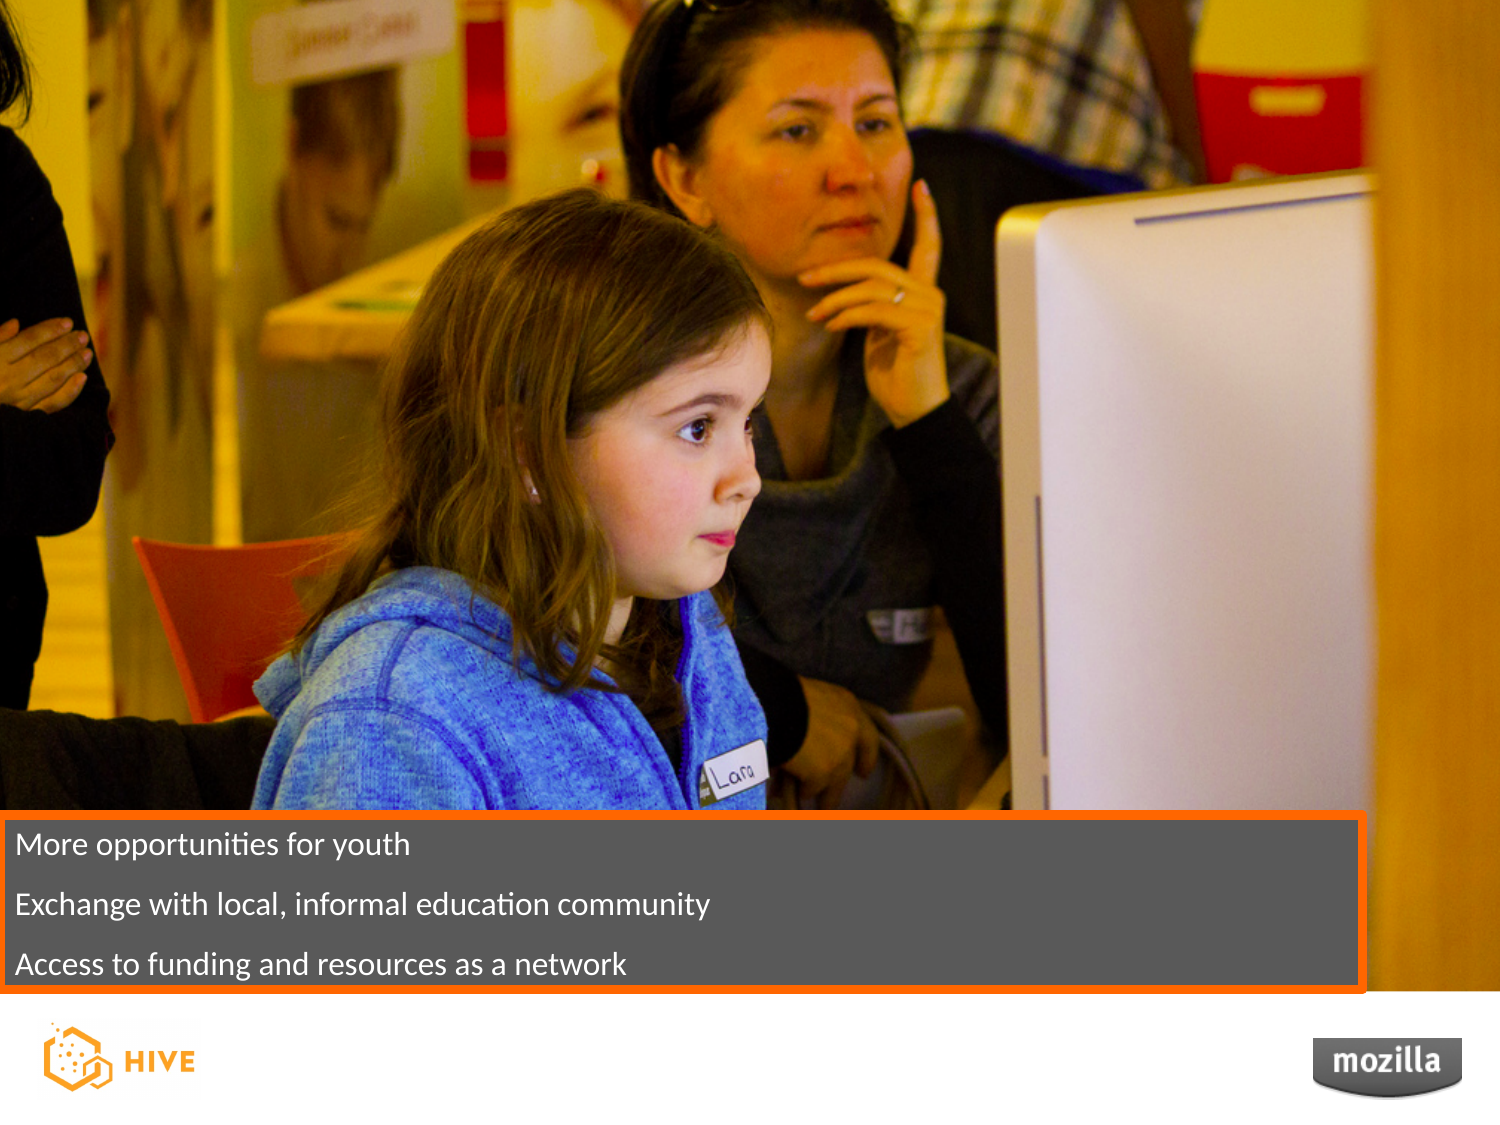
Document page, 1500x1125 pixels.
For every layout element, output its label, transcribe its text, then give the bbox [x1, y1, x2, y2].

picture [1313, 1038, 1462, 1100]
picture [37, 1018, 201, 1100]
text_box More opportunities for youth Exchange with local, informal education community Access to funding and resources as a network [0, 815, 1363, 990]
picture [0, 0, 1500, 993]
